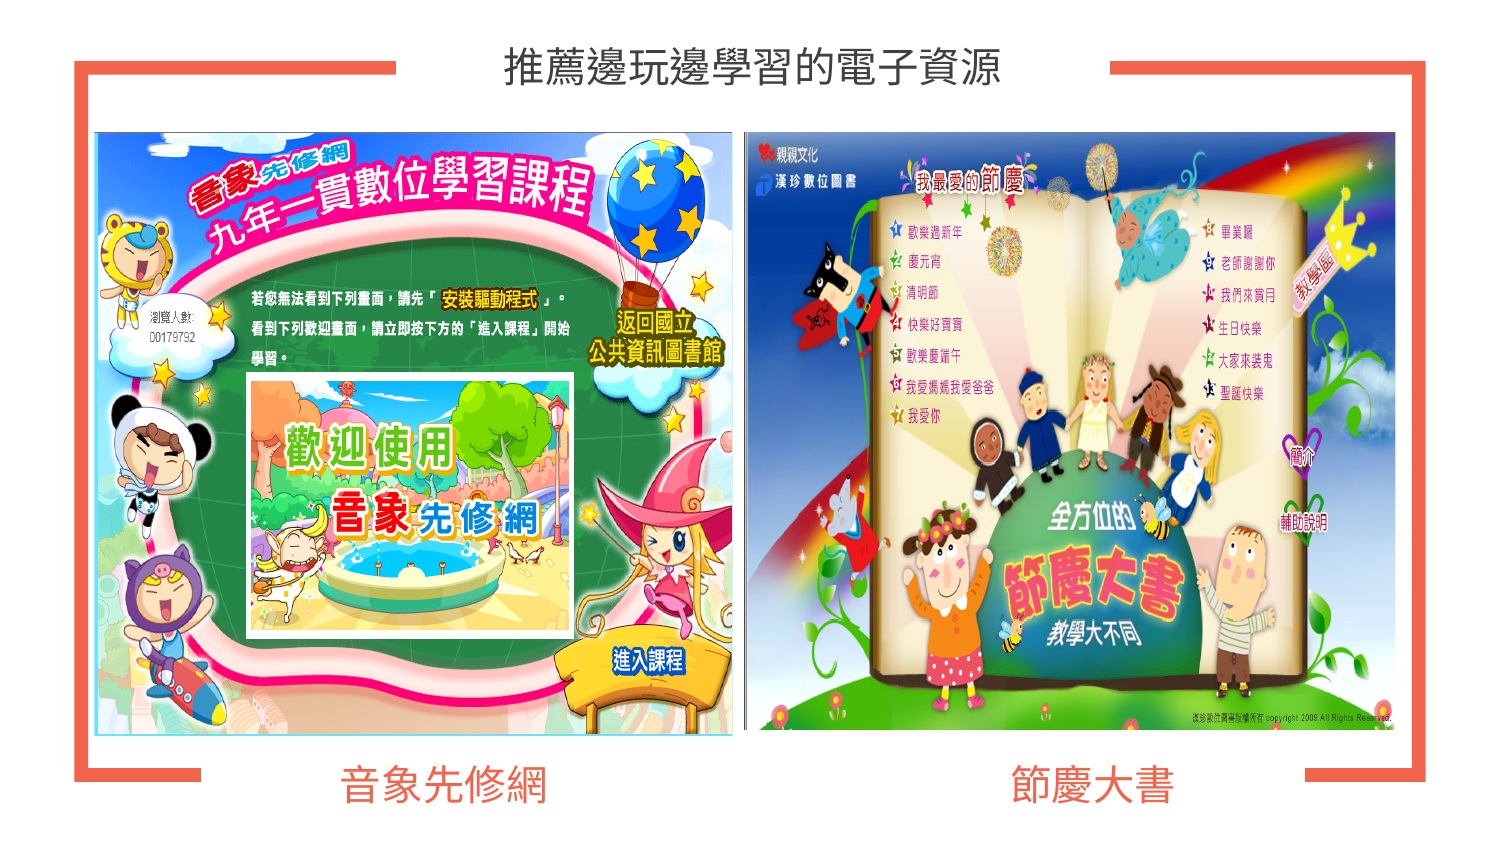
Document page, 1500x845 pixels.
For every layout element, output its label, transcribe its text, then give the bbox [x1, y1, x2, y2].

text_box [1110, 61, 1426, 782]
text_box 推薦邊玩邊學習的電子資源 [396, 26, 1110, 105]
picture [744, 132, 1396, 730]
picture [94, 132, 733, 736]
text_box [74, 61, 396, 782]
text_box 音象先修網 節慶大書 [201, 739, 1305, 818]
